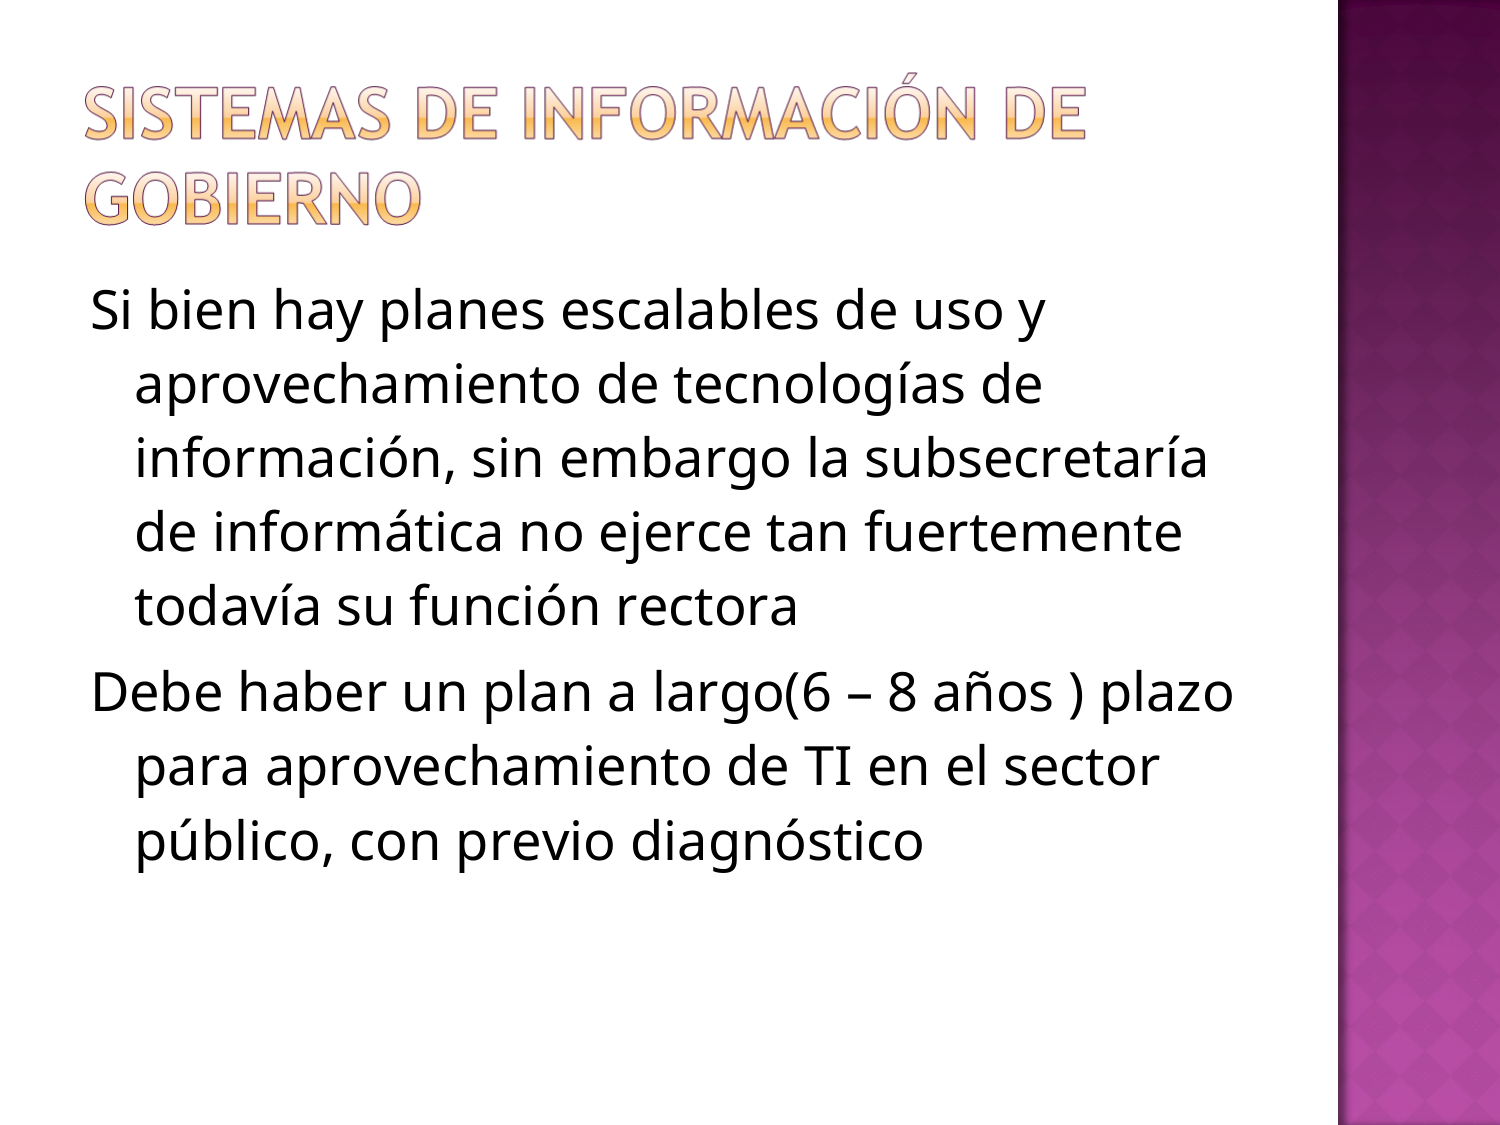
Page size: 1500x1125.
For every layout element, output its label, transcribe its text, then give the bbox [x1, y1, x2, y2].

list Si bien hay planes escalables de uso y aprovechamiento de tecnologías de información, sin embargo la subsecretaría de informática no ejerce tan fuertemente todavía su función rectora Debe haber un plan a largo(6 – 8 años ) plazo para aprovechamiento de TI en el sector público, con previo diagnóstico [75, 263, 1263, 1060]
picture [1337, 0, 1500, 1125]
text_box [40, 47, 1265, 241]
